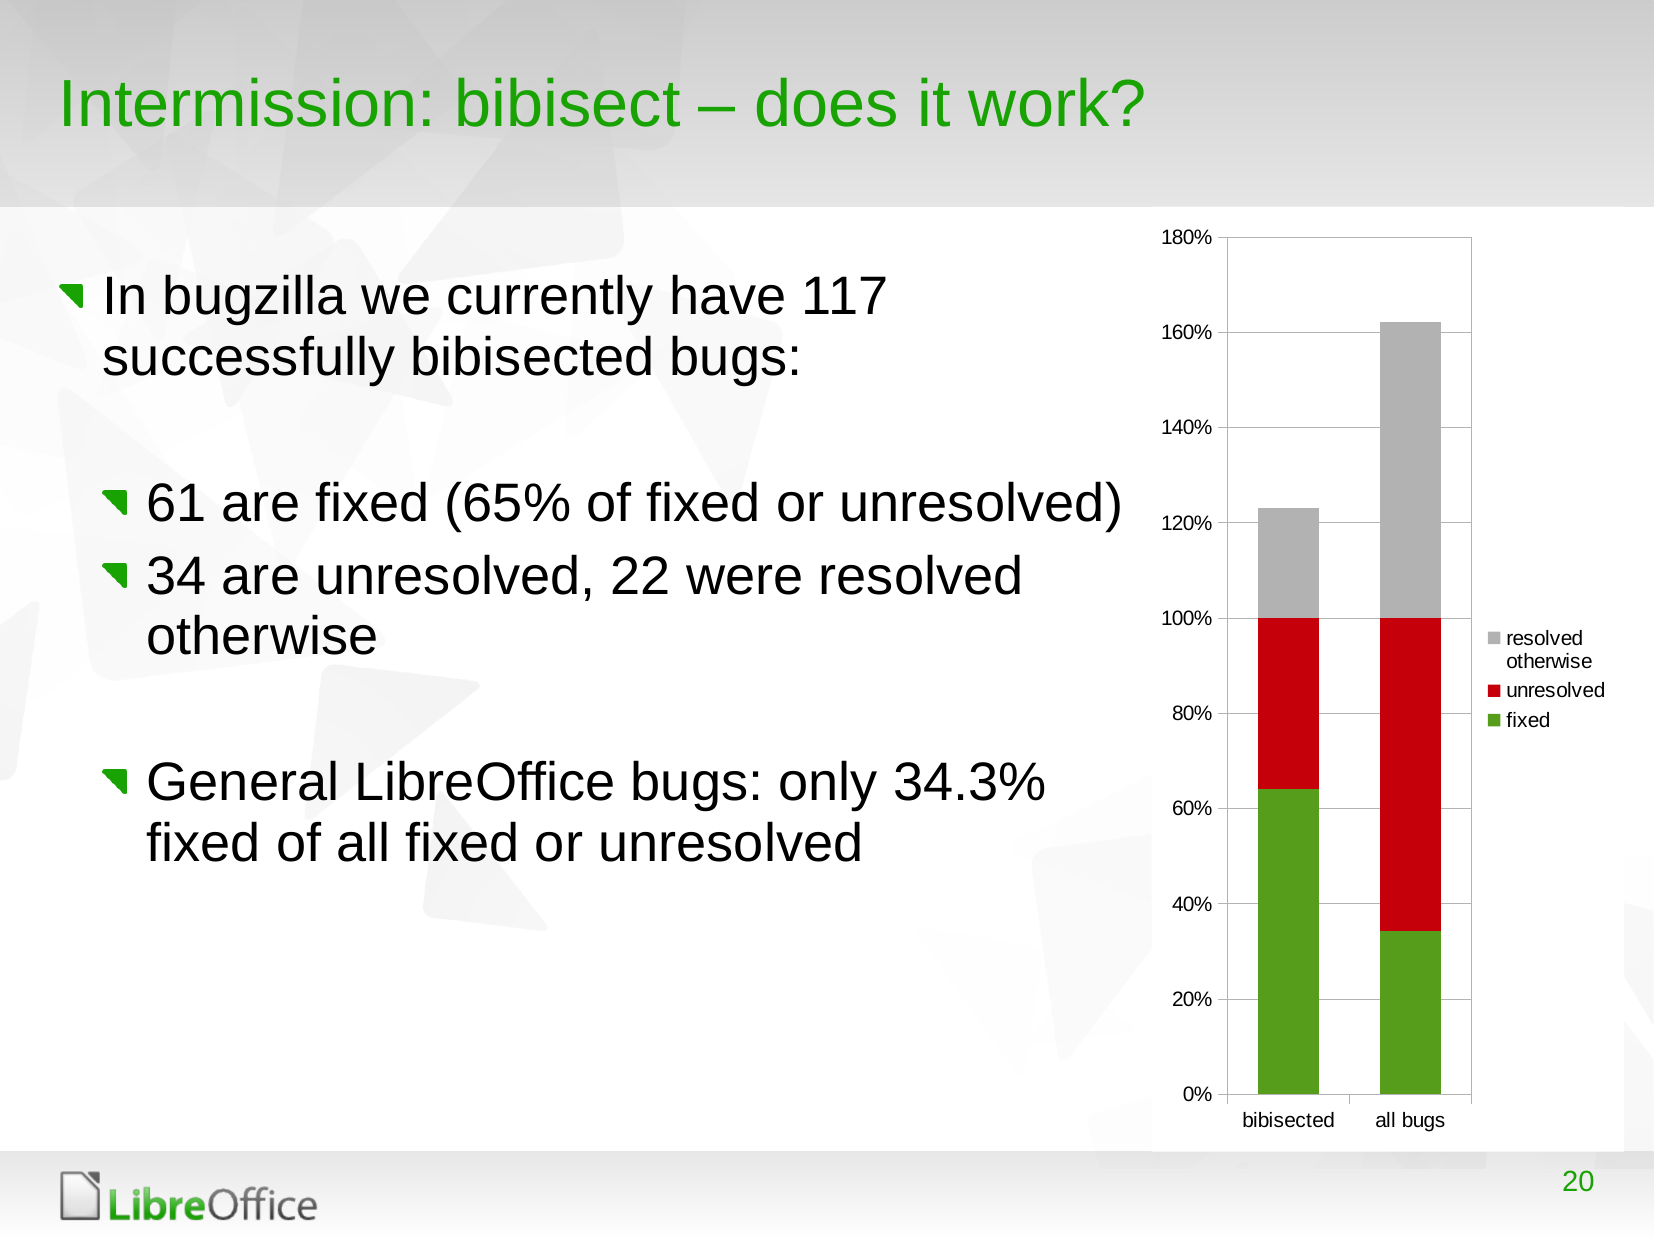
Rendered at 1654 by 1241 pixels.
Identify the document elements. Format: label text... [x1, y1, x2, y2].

picture [915, 548, 1654, 1169]
picture [0, 0, 783, 931]
list In bugzilla we currently have 117 successfully bibisected bugs: 61 are fixed (65% of fixed or unresolved) 34 are unresolved, 22 were resolved otherwise General LibreOffice bugs: only 34.3% fixed of all fixed or unresolved [59, 265, 1151, 1085]
chart [1151, 206, 1625, 1152]
picture [41, 1152, 337, 1240]
title Intermission: bibisect – does it work? [59, 29, 1595, 178]
